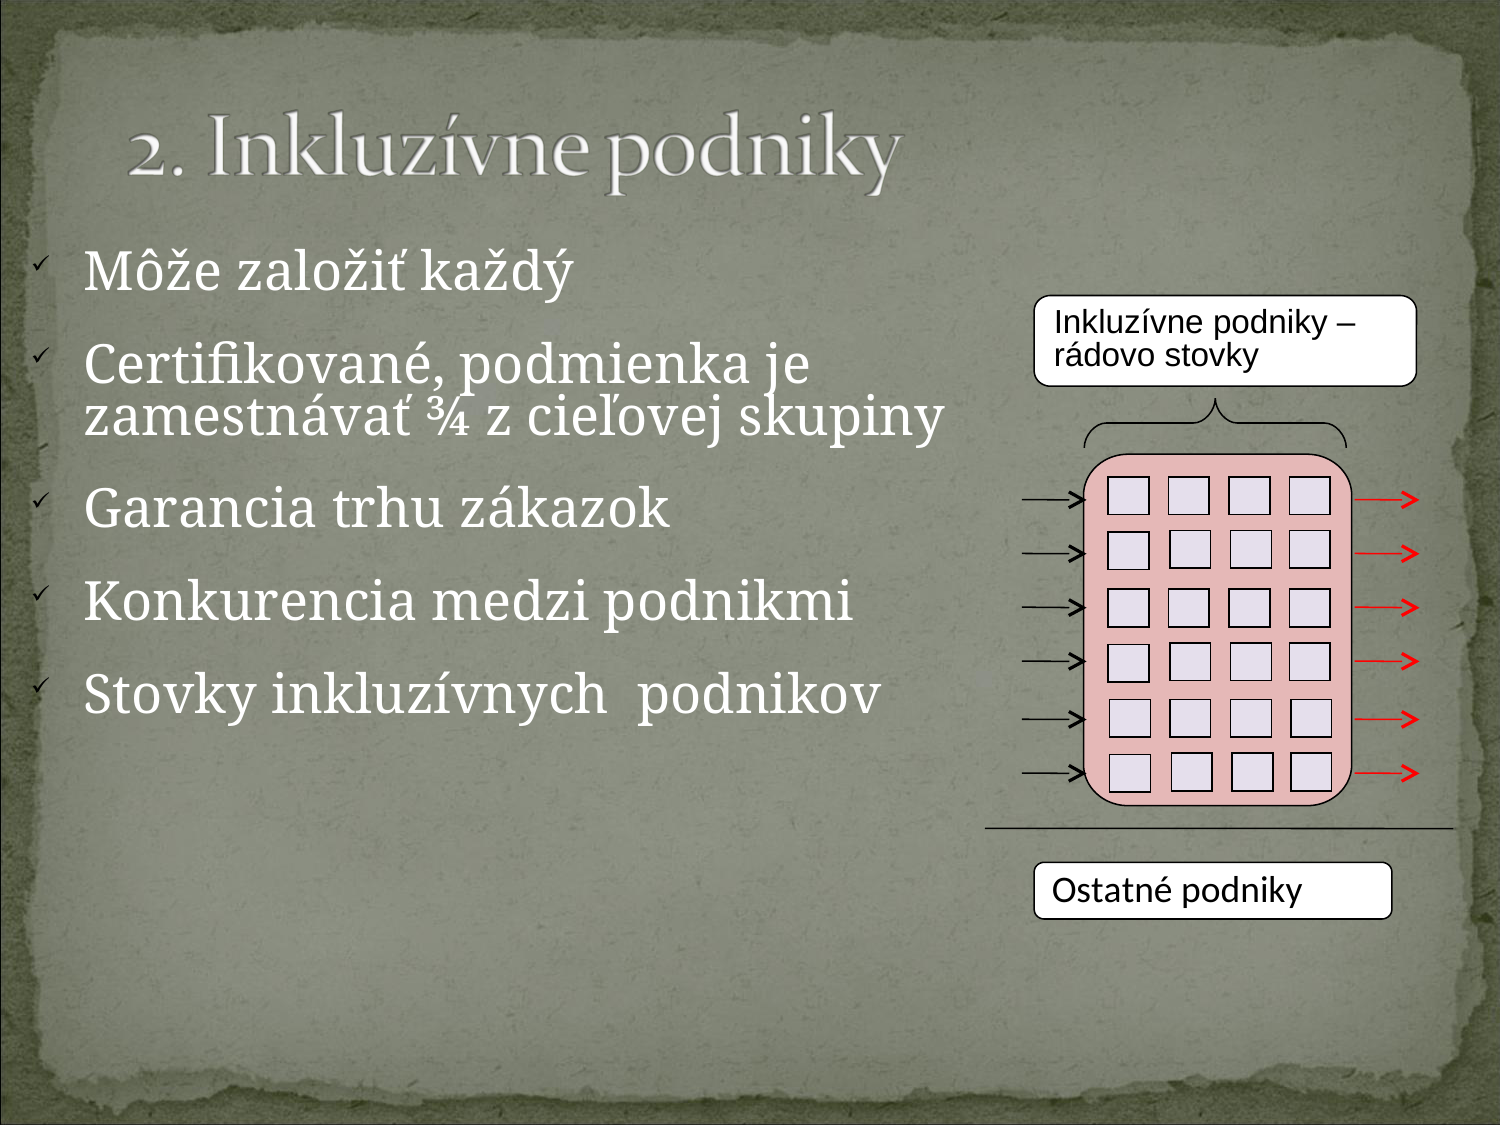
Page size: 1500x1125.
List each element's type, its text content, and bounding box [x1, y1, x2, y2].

text_box Inkluzívne podniky – rádovo stovky [1034, 295, 1417, 387]
list Môže založiť každý Certifikované, podmienka je zamestnávať ¾ z cieľovej skupiny Garancia trhu zákazok Konkurencia medzi podnikmi Stovky inkluzívnych podnikov [0, 242, 1053, 1078]
picture [0, 0, 1500, 1125]
text_box [1083, 454, 1352, 806]
text_box [71, 29, 1260, 206]
text_box Ostatné podniky [1034, 862, 1392, 920]
